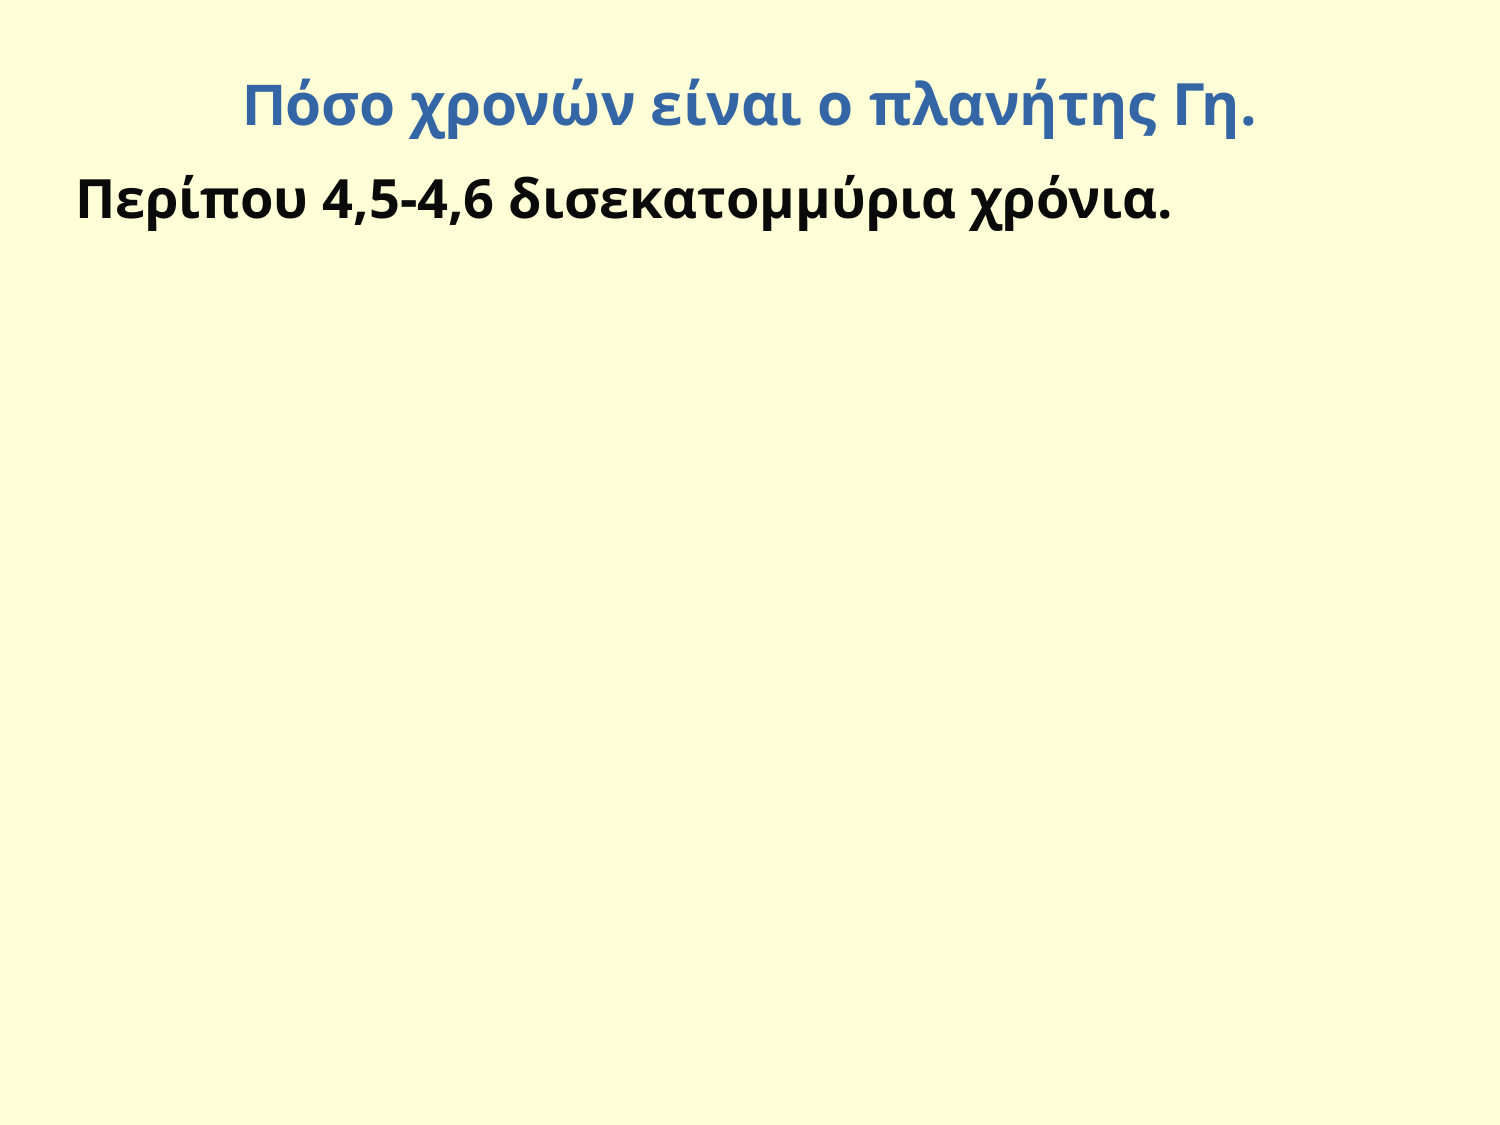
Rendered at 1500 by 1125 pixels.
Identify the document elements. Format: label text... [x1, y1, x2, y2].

list Περίπου 4,5-4,6 δισεκατομμύρια χρόνια. [75, 160, 1425, 814]
title Πόσο χρονών είναι ο πλανήτης Γη. [75, 44, 1425, 160]
